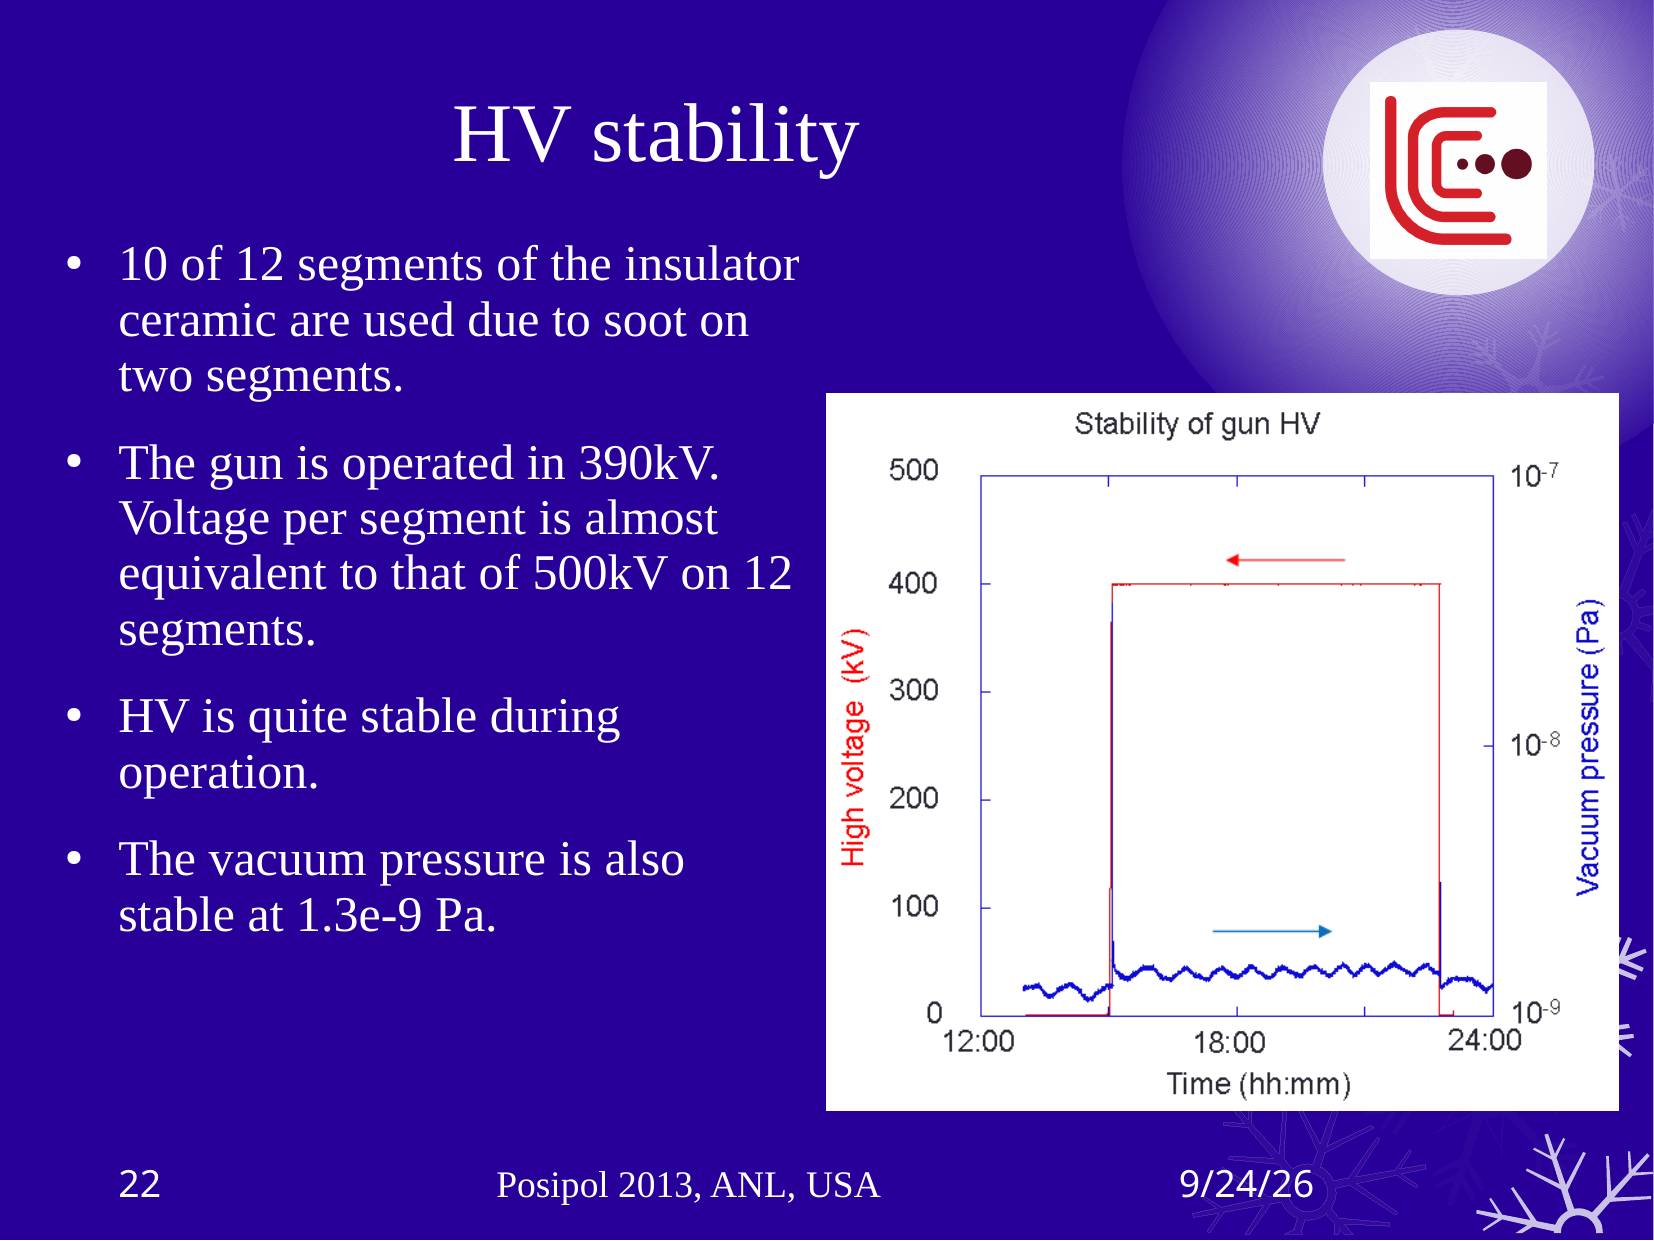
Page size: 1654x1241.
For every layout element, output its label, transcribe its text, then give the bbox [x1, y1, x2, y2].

title HV stability [23, 0, 1311, 266]
picture [1370, 82, 1547, 259]
picture [826, 393, 1619, 1111]
list 10 of 12 segments of the insulator ceramic are used due to soot on two segments. The gun is operated in 390kV. Voltage per segment is almost equivalent to that of 500kV on 12 segments. HV is quite stable during operation. The vacuum pressure is also stable at 1.3e-9 Pa. [47, 236, 804, 1111]
